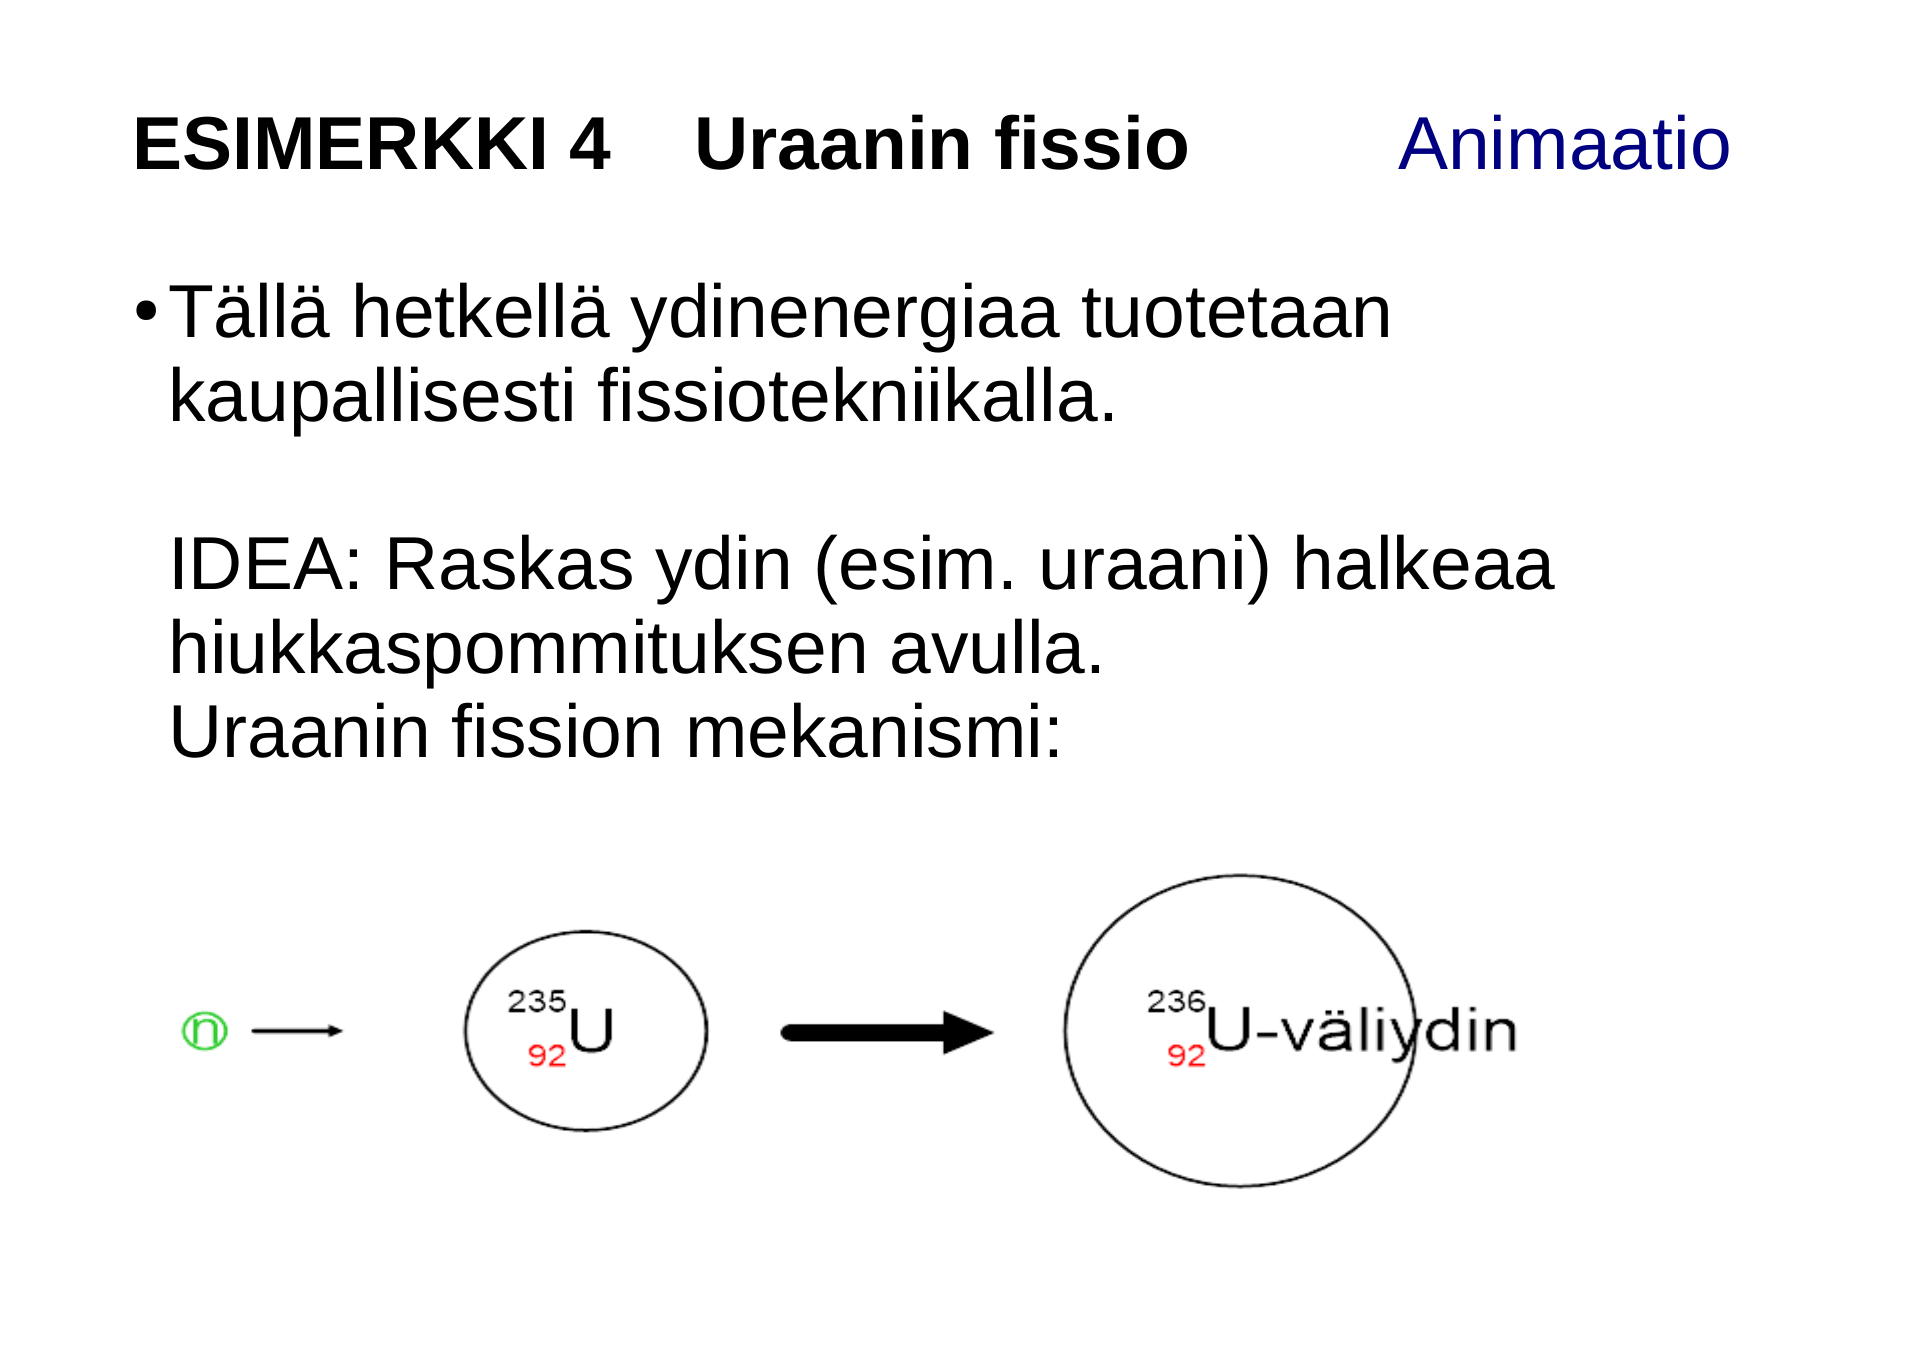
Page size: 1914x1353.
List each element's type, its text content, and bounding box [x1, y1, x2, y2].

text_box ESIMERKKI 4 Uraanin fissio Animaatio Tällä hetkellä ydinenergiaa tuotetaan kaupallisesti fissiotekniikalla. IDEA: Raskas ydin (esim. uraani) halkeaa hiukkaspommituksen avulla. Uraanin fission mekanismi: [118, 94, 1784, 866]
picture [94, 791, 1625, 1241]
